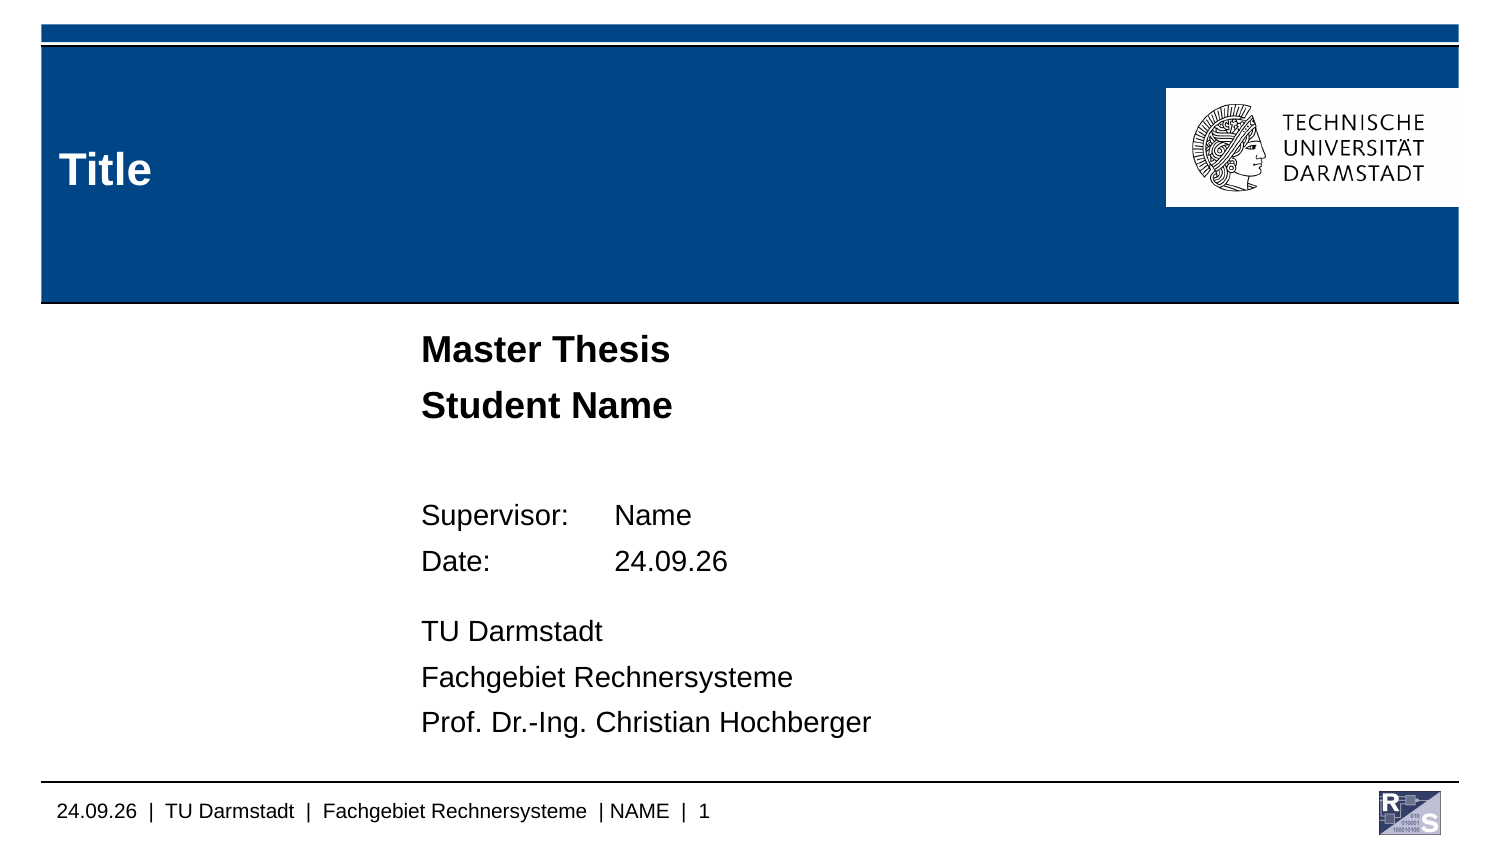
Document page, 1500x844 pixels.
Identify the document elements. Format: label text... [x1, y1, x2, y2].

text_box Master Thesis Student Name Supervisor: Name Date: 06.04.23 TU Darmstadt Fachgebiet Rechnersysteme Prof. Dr.-Ing. Christian Hochberger [335, 317, 1009, 776]
title Title [59, 54, 1149, 284]
picture [1166, 88, 1463, 207]
picture [1379, 791, 1441, 835]
